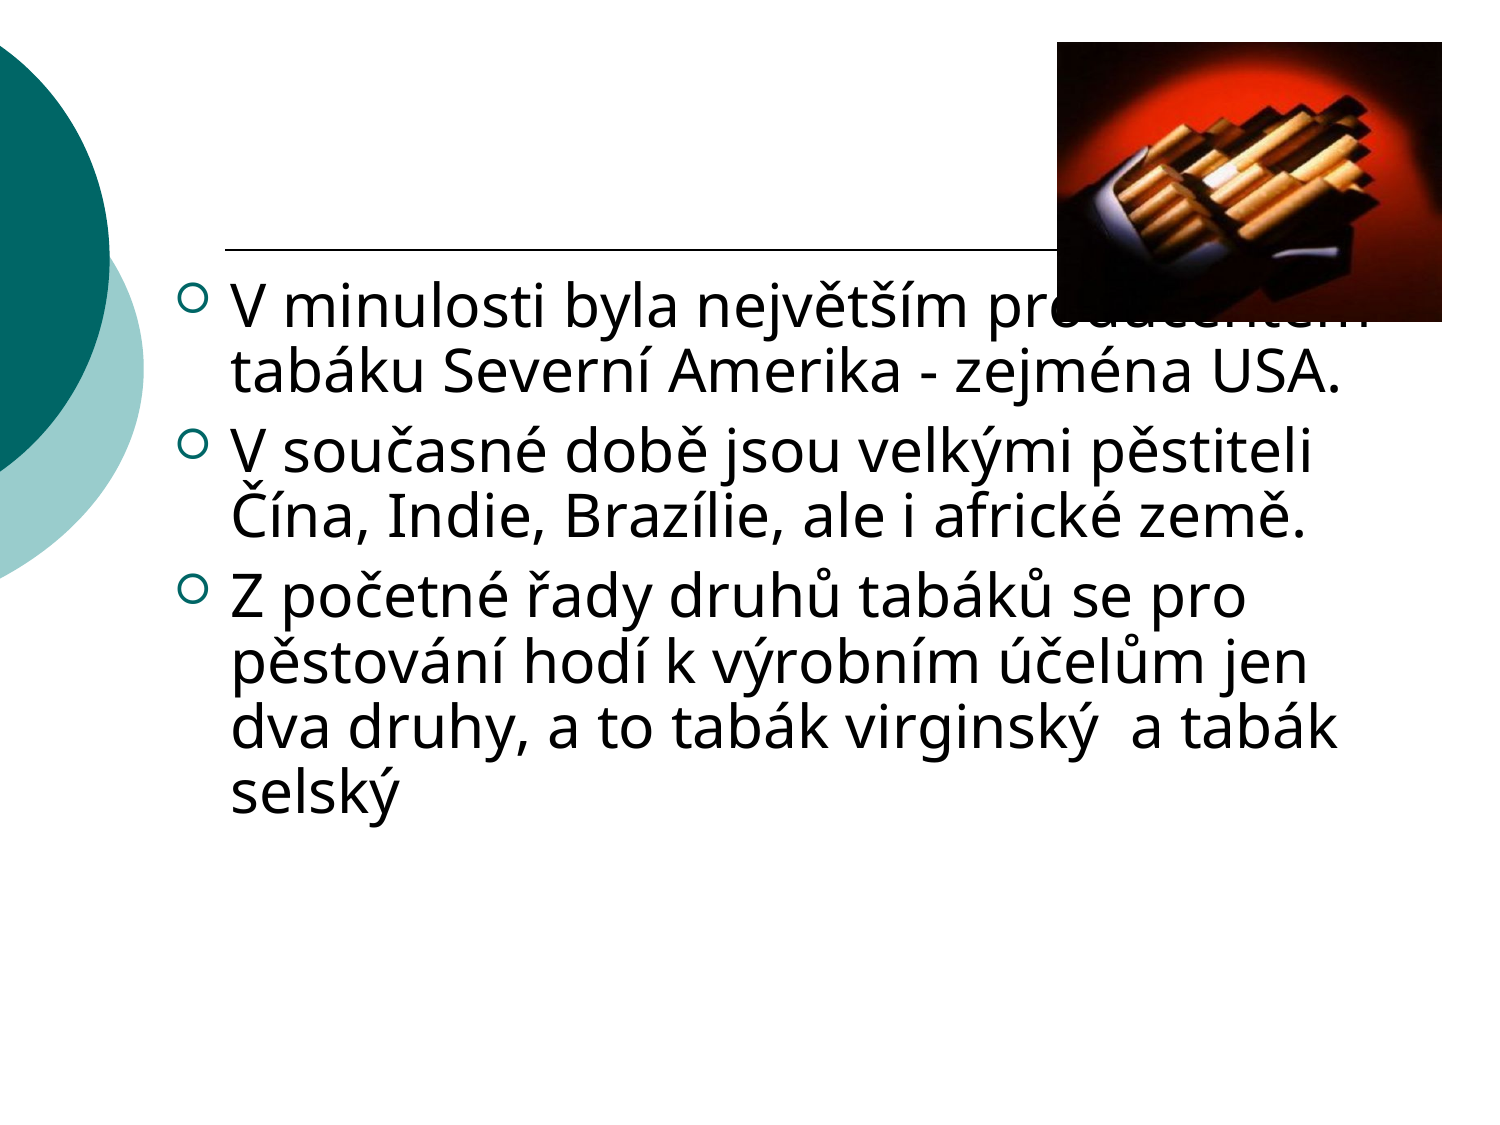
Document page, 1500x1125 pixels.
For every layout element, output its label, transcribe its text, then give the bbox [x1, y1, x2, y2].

list V minulosti byla největším producentem tabáku Severní Amerika - zejména USA. V současné době jsou velkými pěstiteli Čína, Indie, Brazílie, ale i africké země. Z početné řady druhů tabáků se pro pěstování hodí k výrobním účelům jen dva druhy, a to tabák virginský a tabák selský [159, 267, 1425, 975]
picture [1057, 42, 1442, 322]
